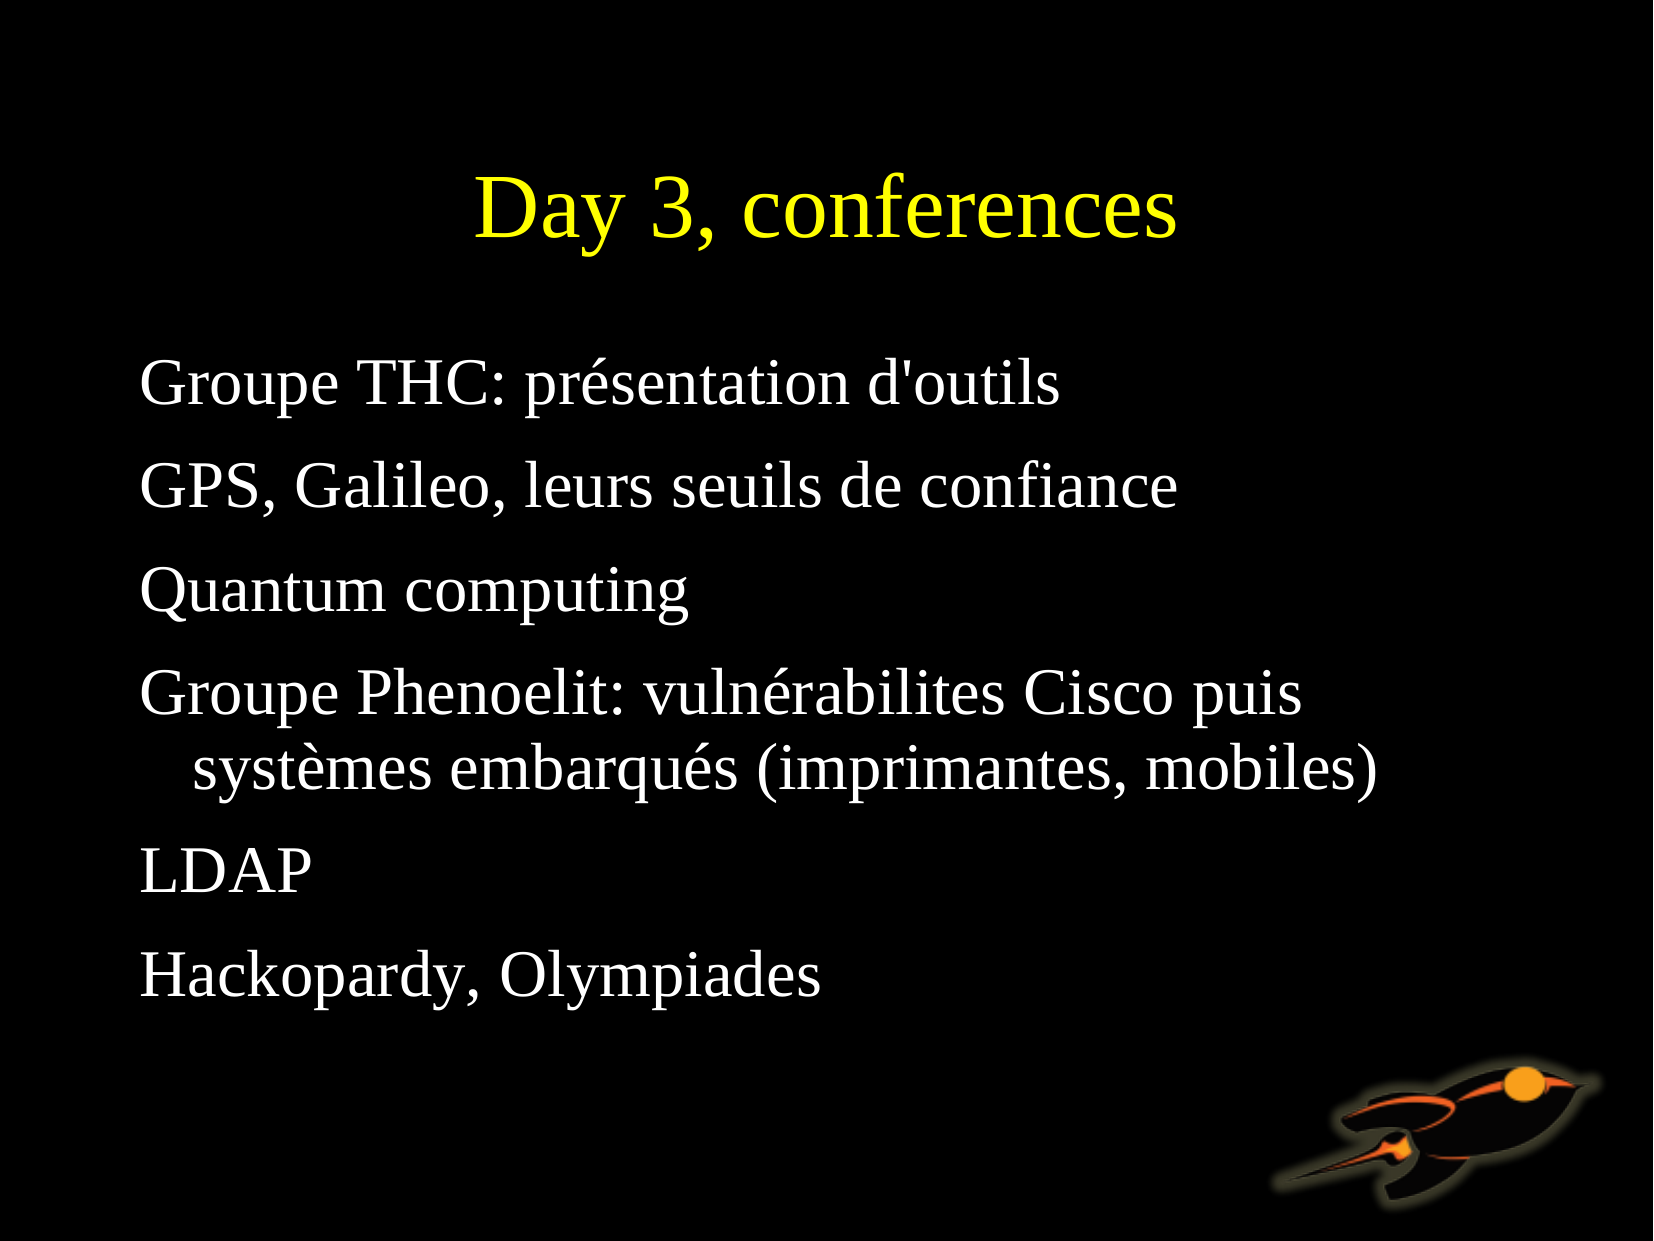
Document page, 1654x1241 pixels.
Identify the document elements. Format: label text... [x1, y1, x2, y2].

picture [1219, 1032, 1653, 1241]
title Day 3, conferences [121, 102, 1533, 311]
list Groupe THC: présentation d'outils GPS, Galileo, leurs seuils de confiance Quantum computing Groupe Phenoelit: vulnérabilites Cisco puis systèmes embarqués (imprimantes, mobiles) LDAP Hackopardy, Olympiades [121, 344, 1533, 1127]
